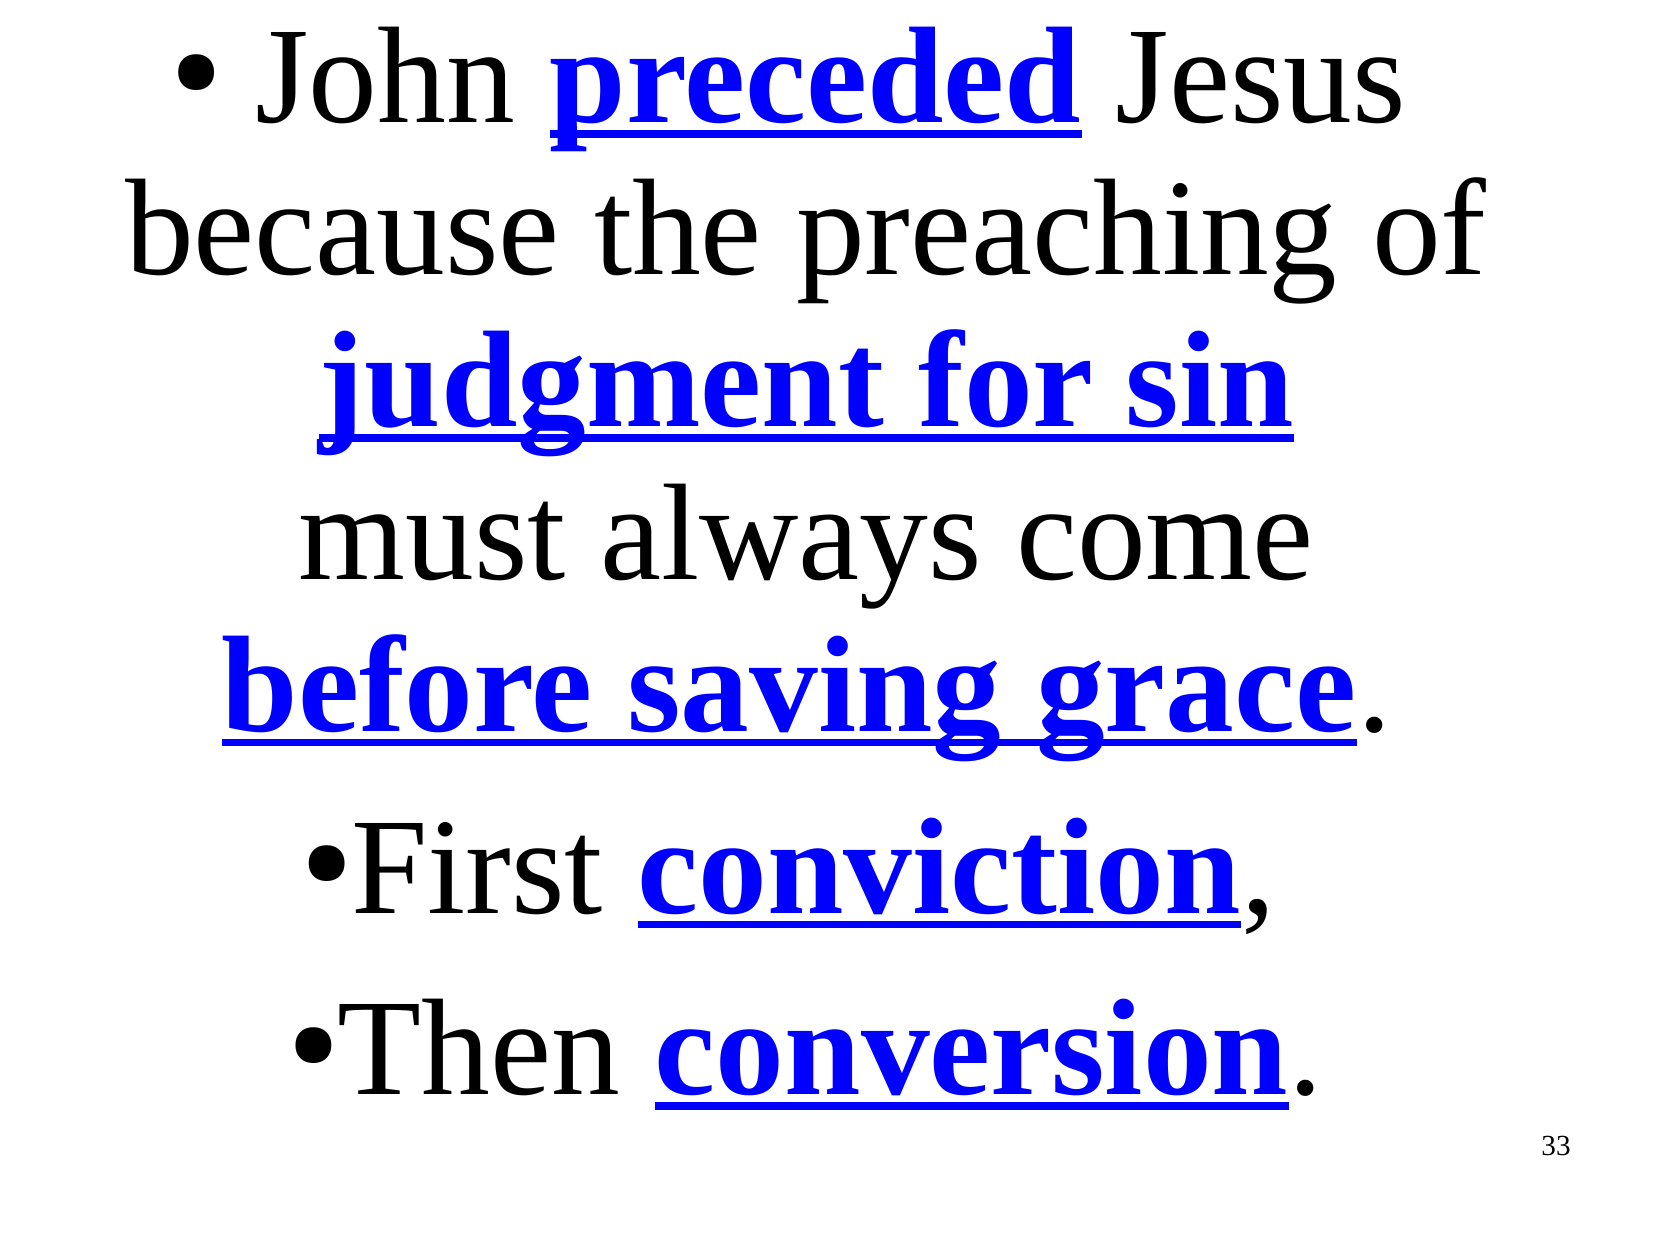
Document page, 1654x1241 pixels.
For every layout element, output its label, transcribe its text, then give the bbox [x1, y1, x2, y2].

list John preceded Jesus because the preaching of judgment for sin must always come before saving grace. First conviction, Then conversion. [0, 0, 1613, 1201]
